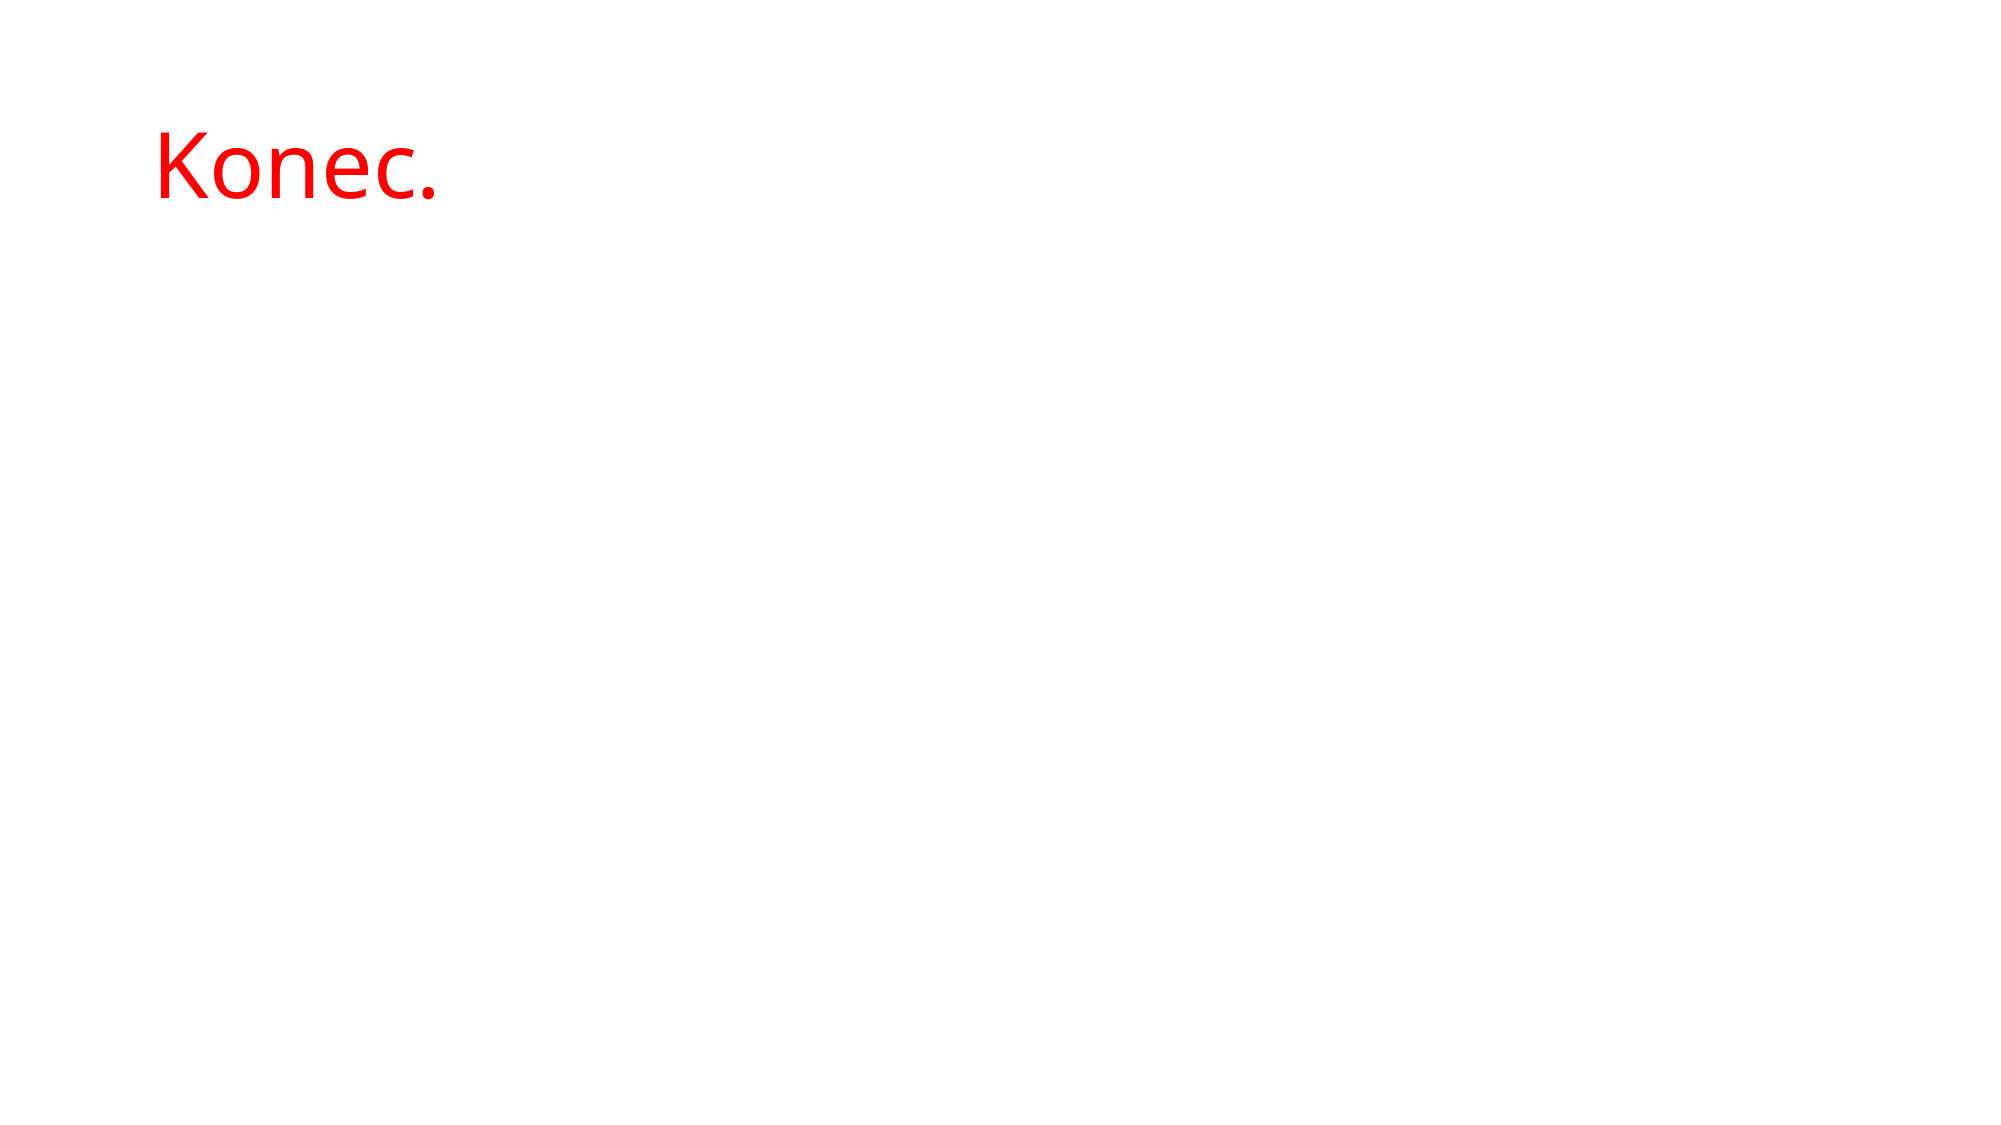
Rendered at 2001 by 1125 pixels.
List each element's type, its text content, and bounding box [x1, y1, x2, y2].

title Konec. [137, 59, 1863, 278]
